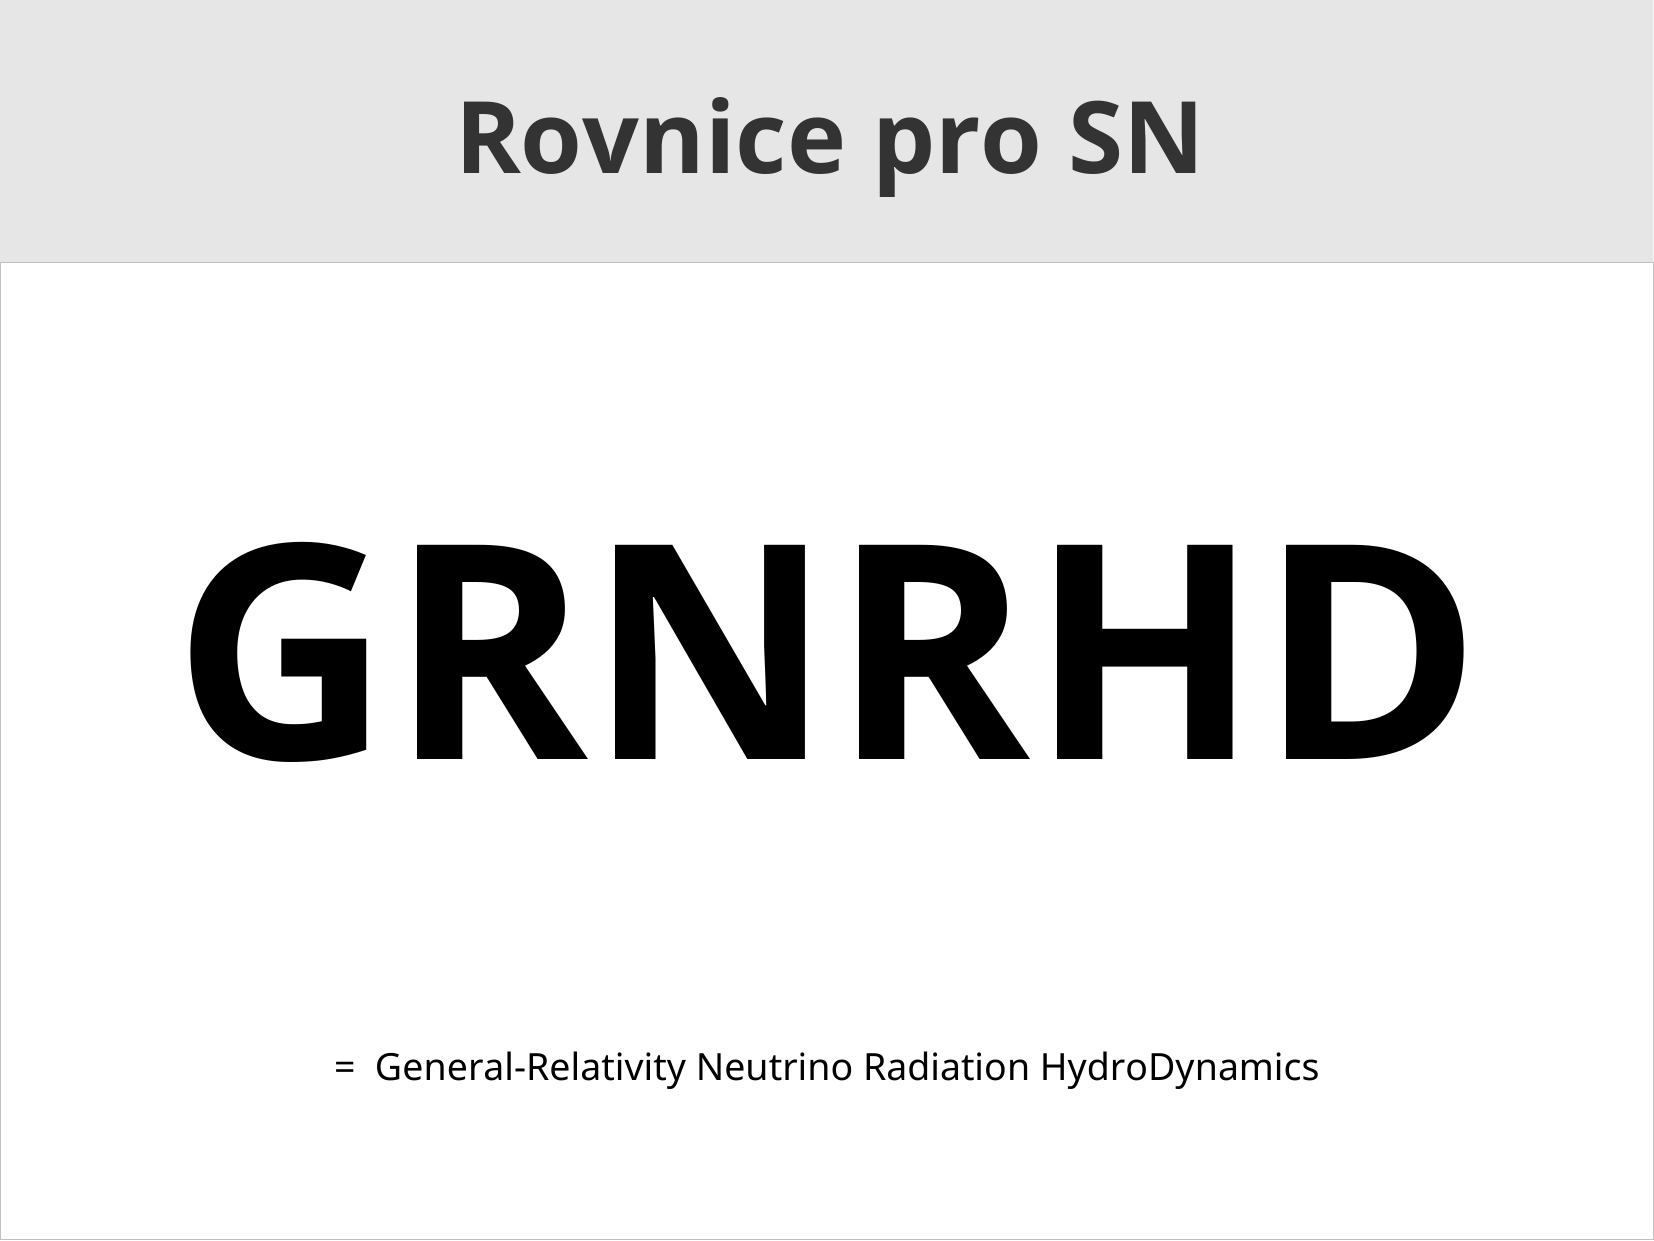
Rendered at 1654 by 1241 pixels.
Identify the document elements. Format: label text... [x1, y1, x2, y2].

title Rovnice pro SN [124, 31, 1537, 239]
list GRNRHD = General-Relativity Neutrino Radiation HydroDynamics [121, 344, 1534, 1064]
